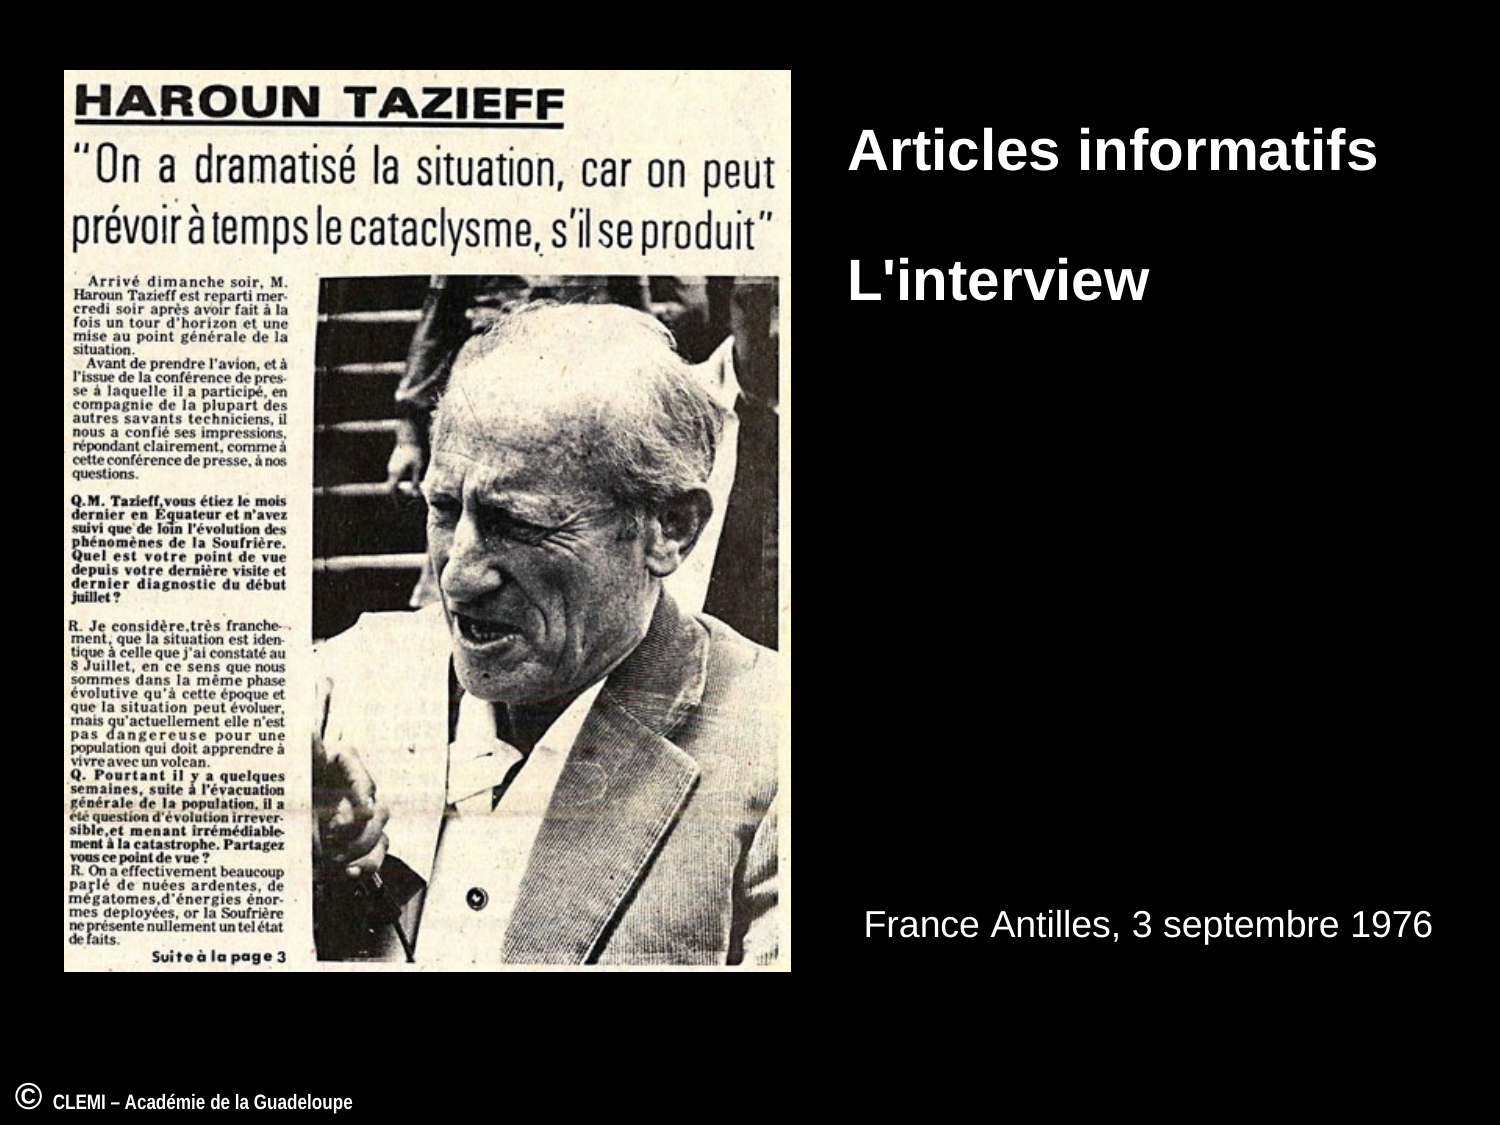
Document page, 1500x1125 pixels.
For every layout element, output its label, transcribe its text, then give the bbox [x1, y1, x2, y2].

text_box © CLEMI – Académie de la Guadeloupe [0, 1067, 575, 1125]
picture [64, 70, 791, 972]
text_box Articles informatifs L'interview [832, 110, 1453, 325]
title France Antilles, 3 septembre 1976 [843, 890, 1454, 960]
